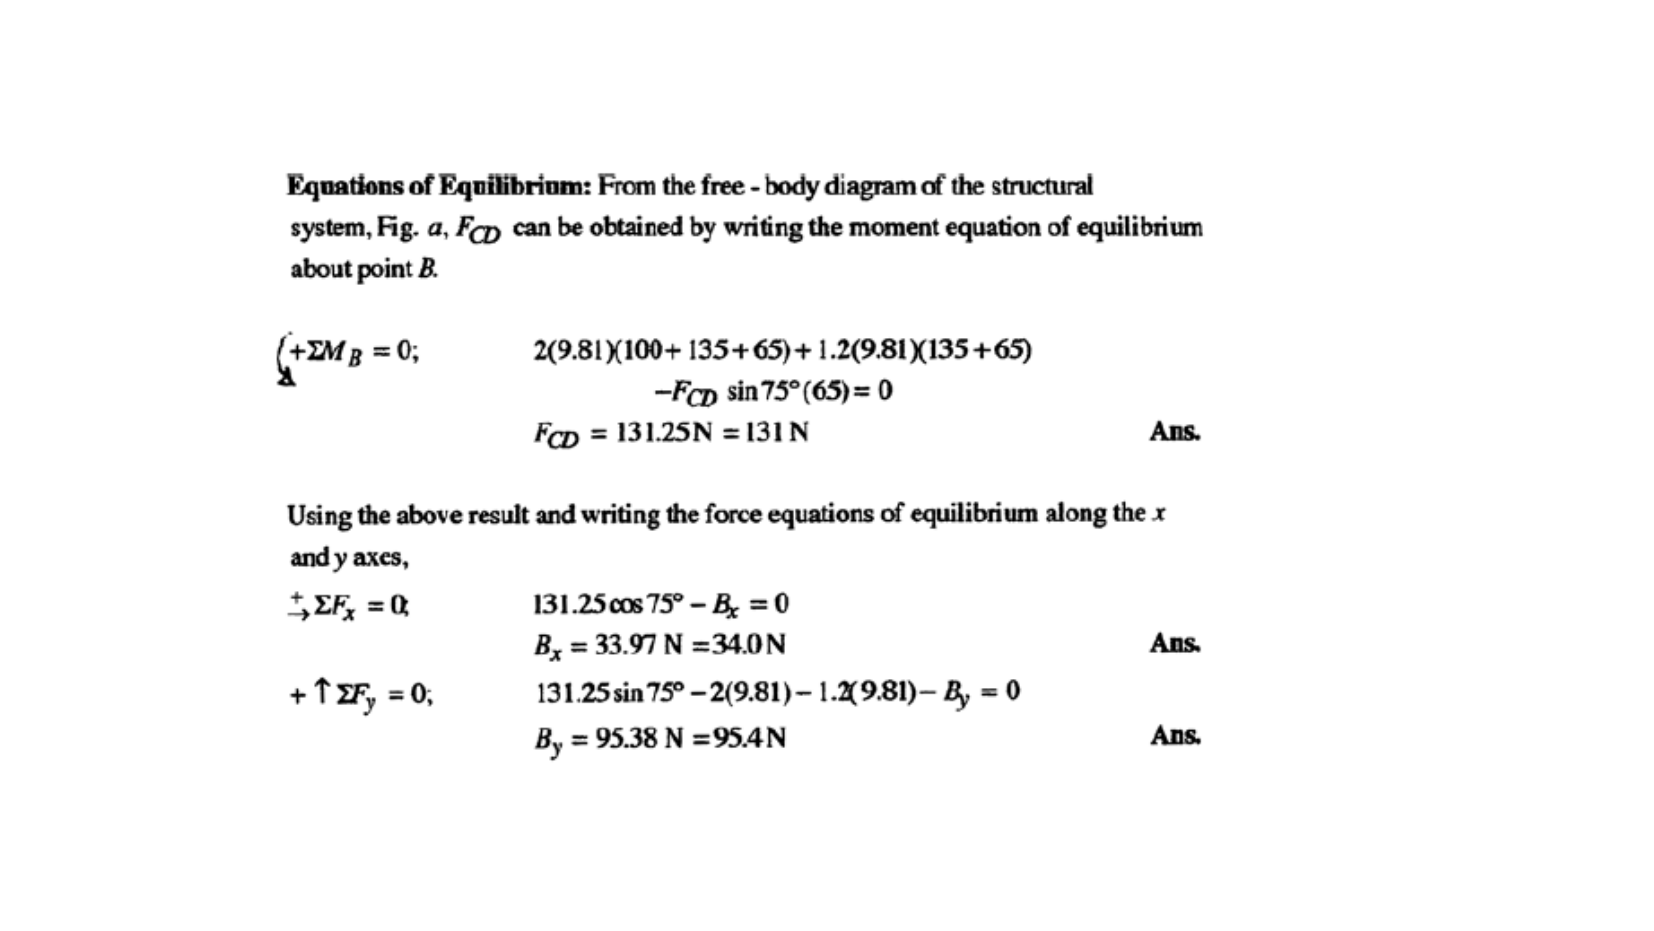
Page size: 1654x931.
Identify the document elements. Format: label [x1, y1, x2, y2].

picture [236, 136, 1377, 827]
